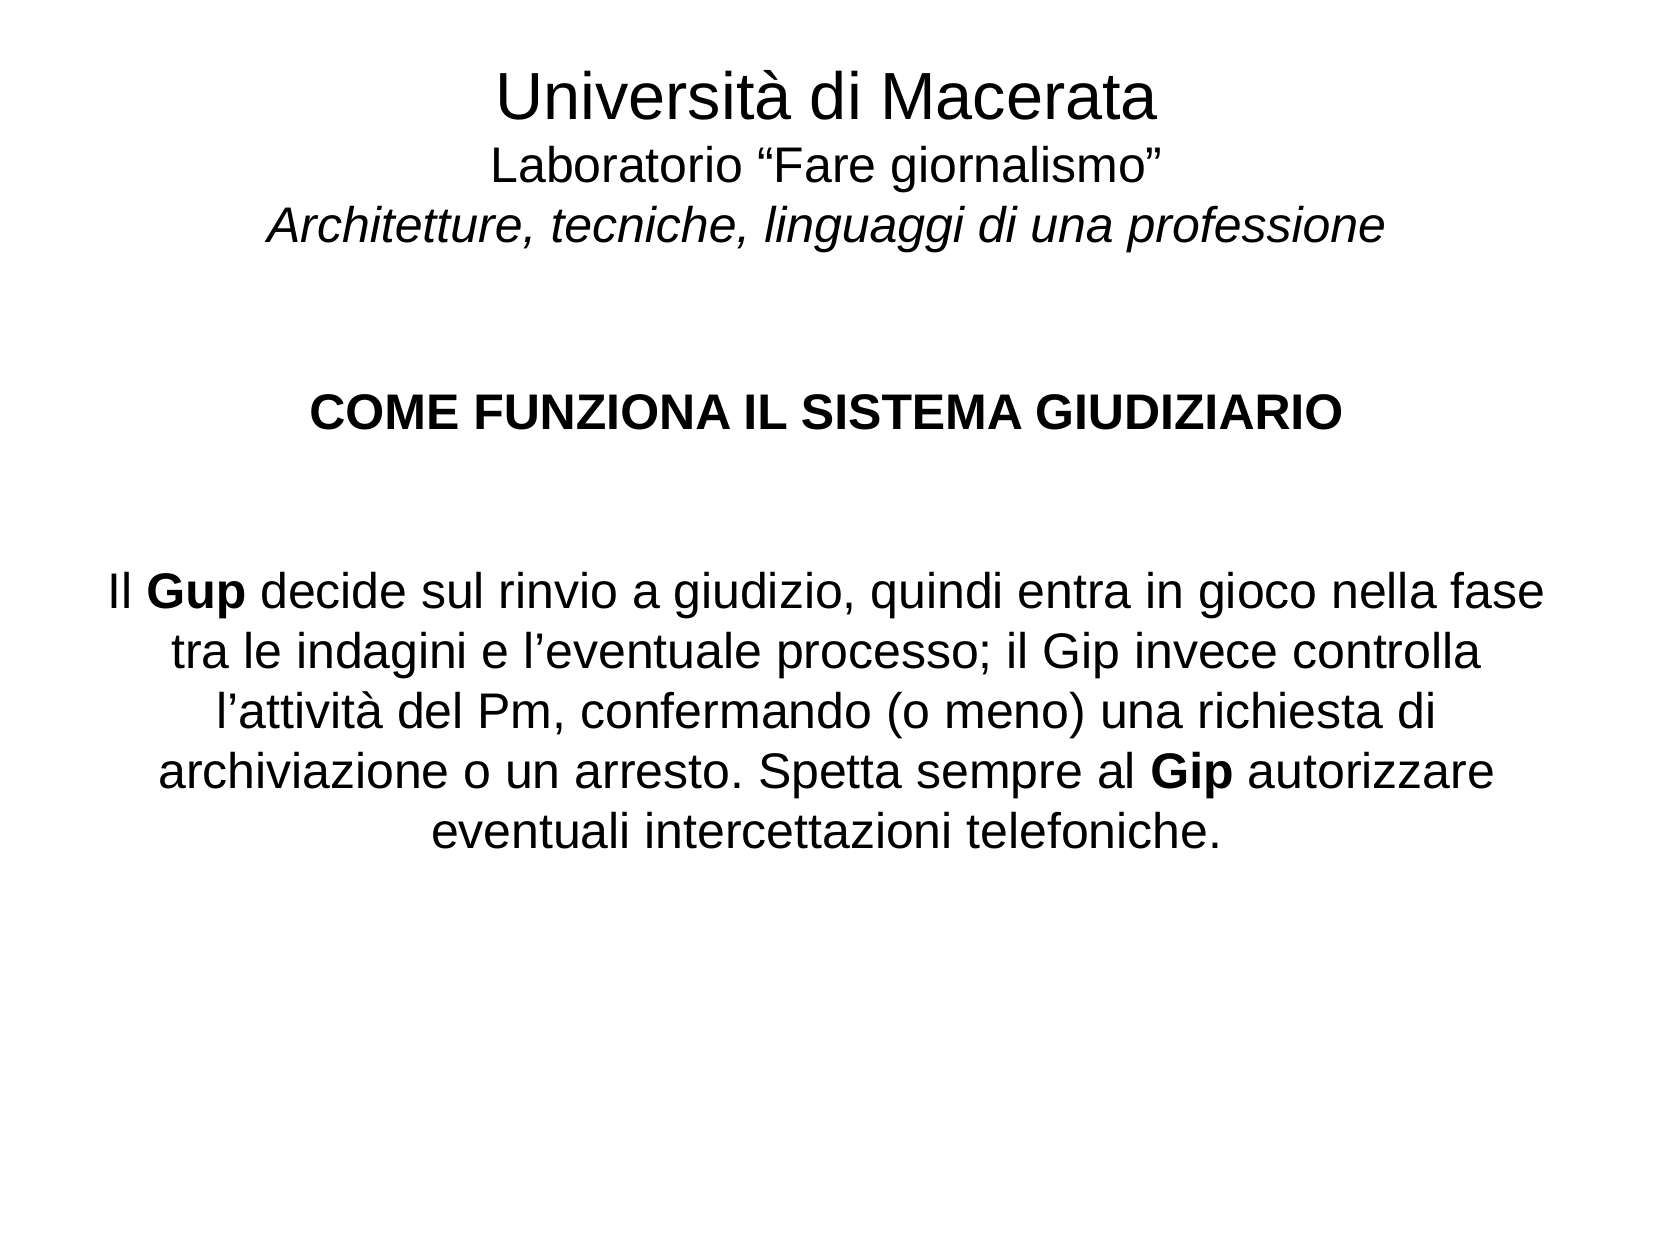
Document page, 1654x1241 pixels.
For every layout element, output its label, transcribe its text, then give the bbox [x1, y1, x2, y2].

list COME FUNZIONA IL SISTEMA GIUDIZIARIO Il Gup decide sul rinvio a giudizio, quindi entra in gioco nella fase tra le indagini e l’eventuale processo; il Gip invece controlla l’attività del Pm, confermando (o meno) una richiesta di archiviazione o un arresto. Spetta sempre al Gip autorizzare eventuali intercettazioni telefoniche. [82, 290, 1571, 1109]
title Università di Macerata Laboratorio “Fare giornalismo” Architetture, tecniche, linguaggi di una professione [82, 49, 1571, 257]
